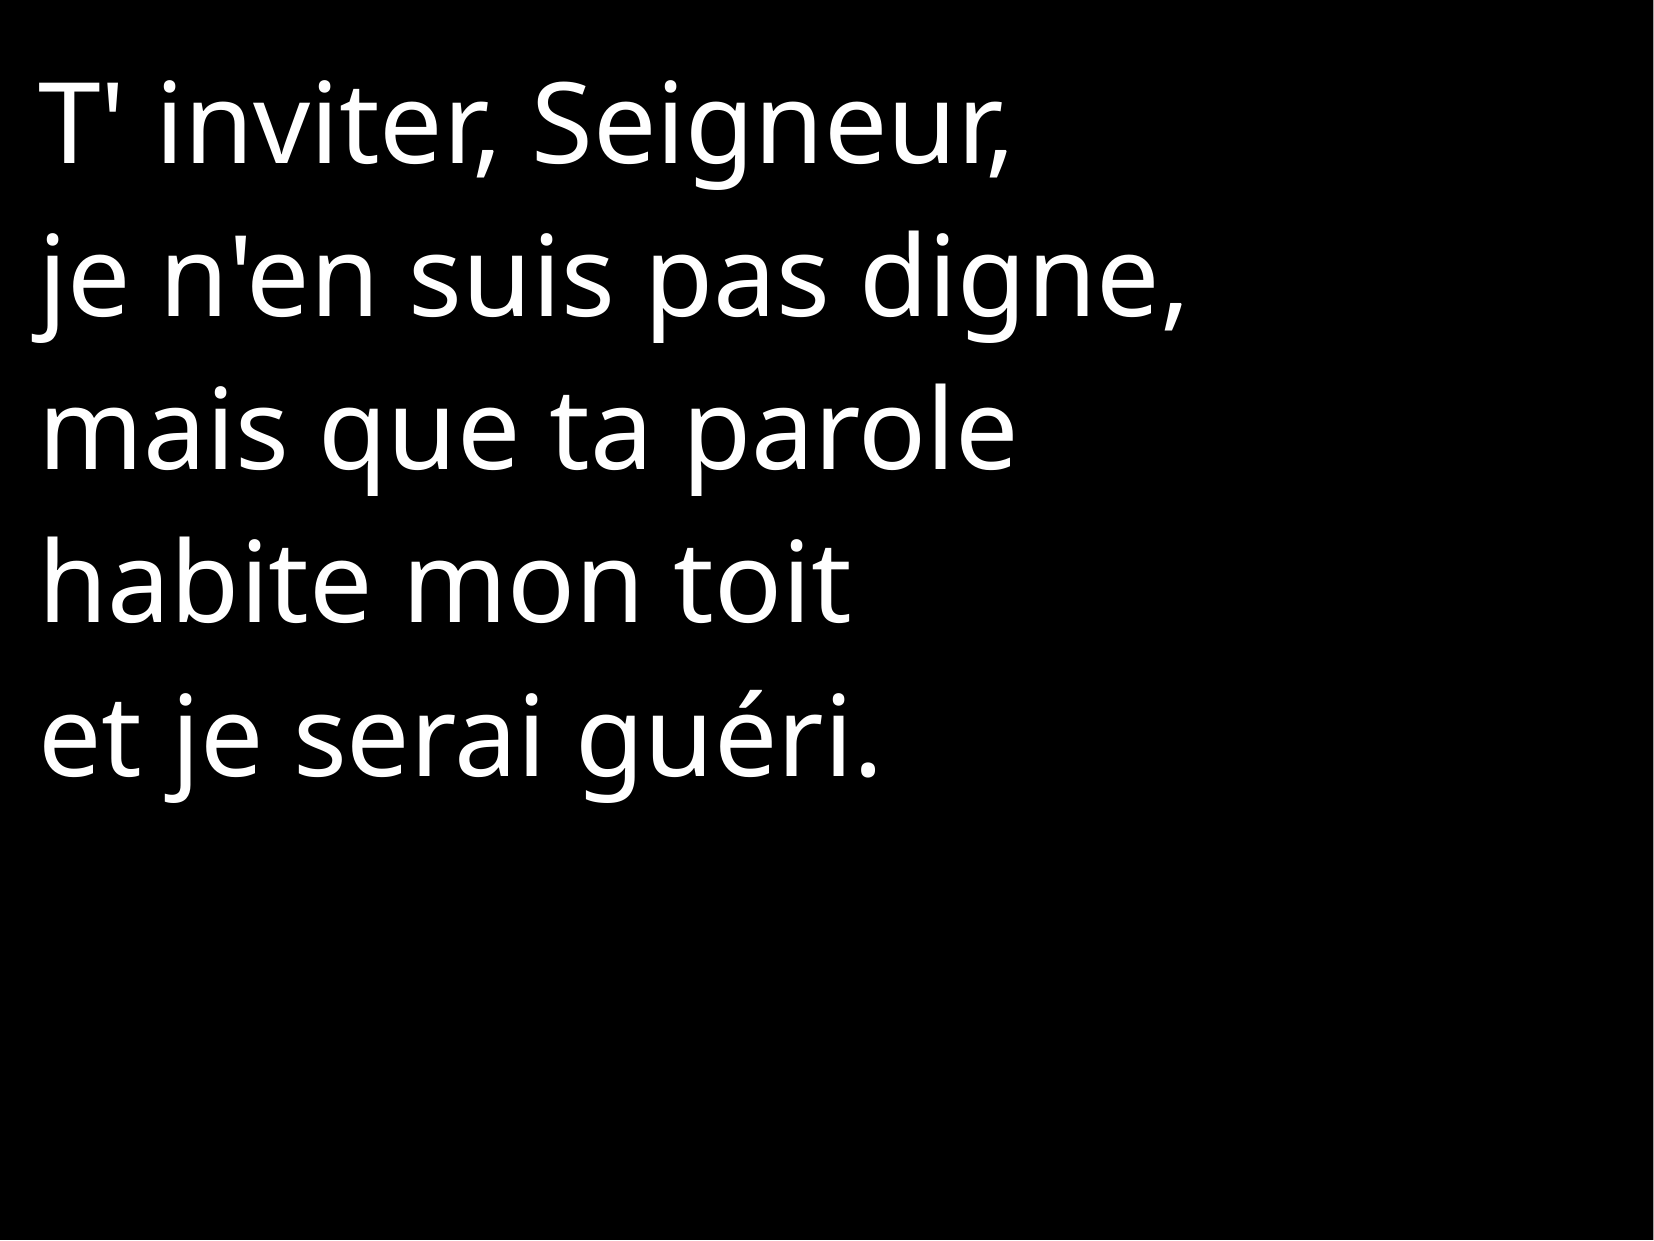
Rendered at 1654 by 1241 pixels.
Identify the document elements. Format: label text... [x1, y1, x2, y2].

text_box T' inviter, Seigneur, je n'en suis pas digne, mais que ta parole habite mon toit et je serai guéri. [23, 35, 1630, 1205]
